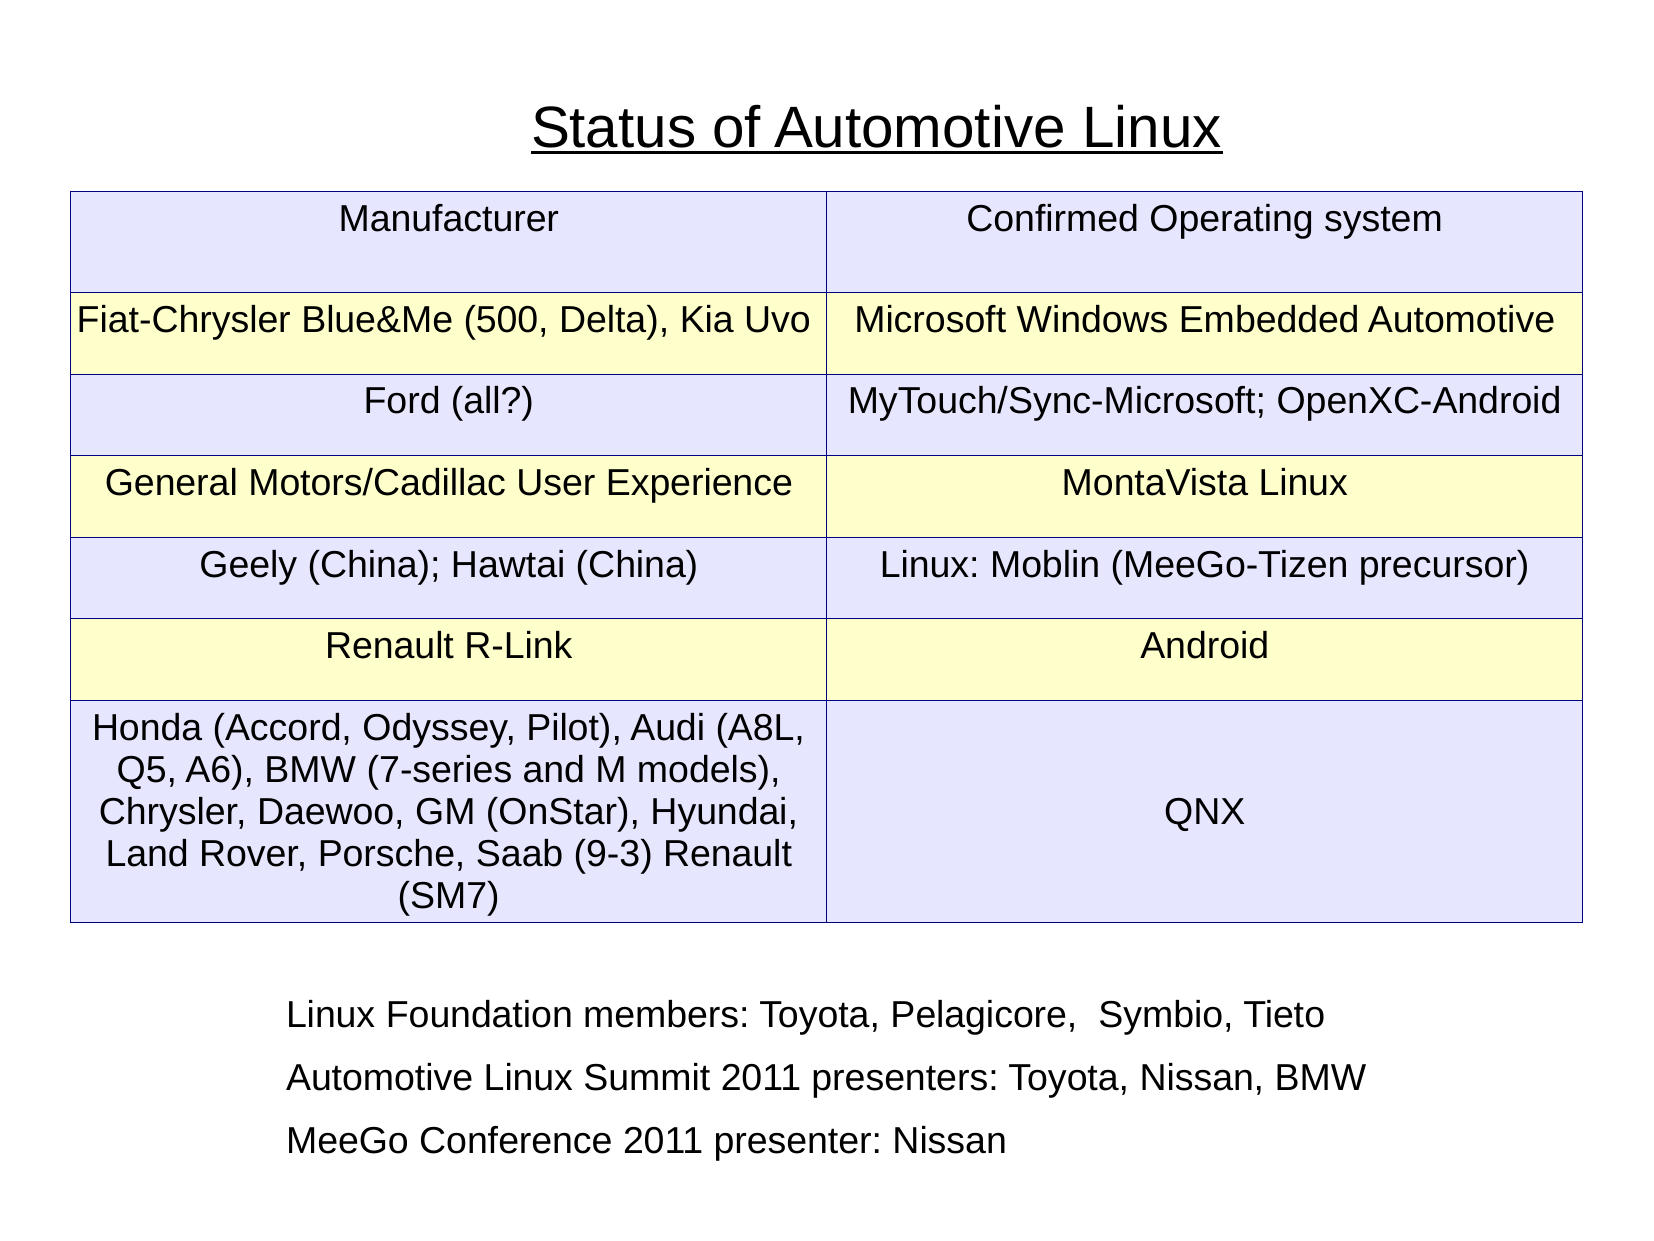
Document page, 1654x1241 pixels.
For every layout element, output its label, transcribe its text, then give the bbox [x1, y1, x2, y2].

table_cell Geely (China); Hawtai (China) [71, 538, 826, 618]
table_header Confirmed Operating system [827, 192, 1582, 292]
table_cell Linux: Moblin (MeeGo-Tizen precursor) [827, 538, 1582, 618]
text_box Linux Foundation members: Toyota, Pelagicore, Symbio, Tieto Automotive Linux Summit 2011 presenters: Toyota, Nissan, BMW MeeGo Conference 2011 presenter: Nissan [271, 964, 1400, 1148]
table_cell Android [827, 619, 1582, 700]
table_cell Microsoft Windows Embedded Automotive [827, 293, 1582, 374]
table_cell Fiat-Chrysler Blue&Me (500, Delta), Kia Uvo [71, 293, 826, 374]
table_cell MontaVista Linux [827, 456, 1582, 537]
table_cell Renault R-Link [71, 619, 826, 700]
table_cell MyTouch/Sync-Microsoft; OpenXC-Android [827, 375, 1582, 455]
table_cell QNX [827, 701, 1582, 922]
table_cell Honda (Accord, Odyssey, Pilot), Audi (A8L, Q5, A6), BMW (7-series and M models), Chrysler, Daewoo, GM (OnStar), Hyundai, Land Rover, Porsche, Saab (9-3) Renault (SM7) [71, 701, 826, 922]
table_header Manufacturer [71, 192, 826, 292]
table_cell Ford (all?) [71, 375, 826, 455]
table_cell General Motors/Cadillac User Experience [71, 456, 826, 537]
text_box Status of Automotive Linux [516, 87, 1241, 168]
